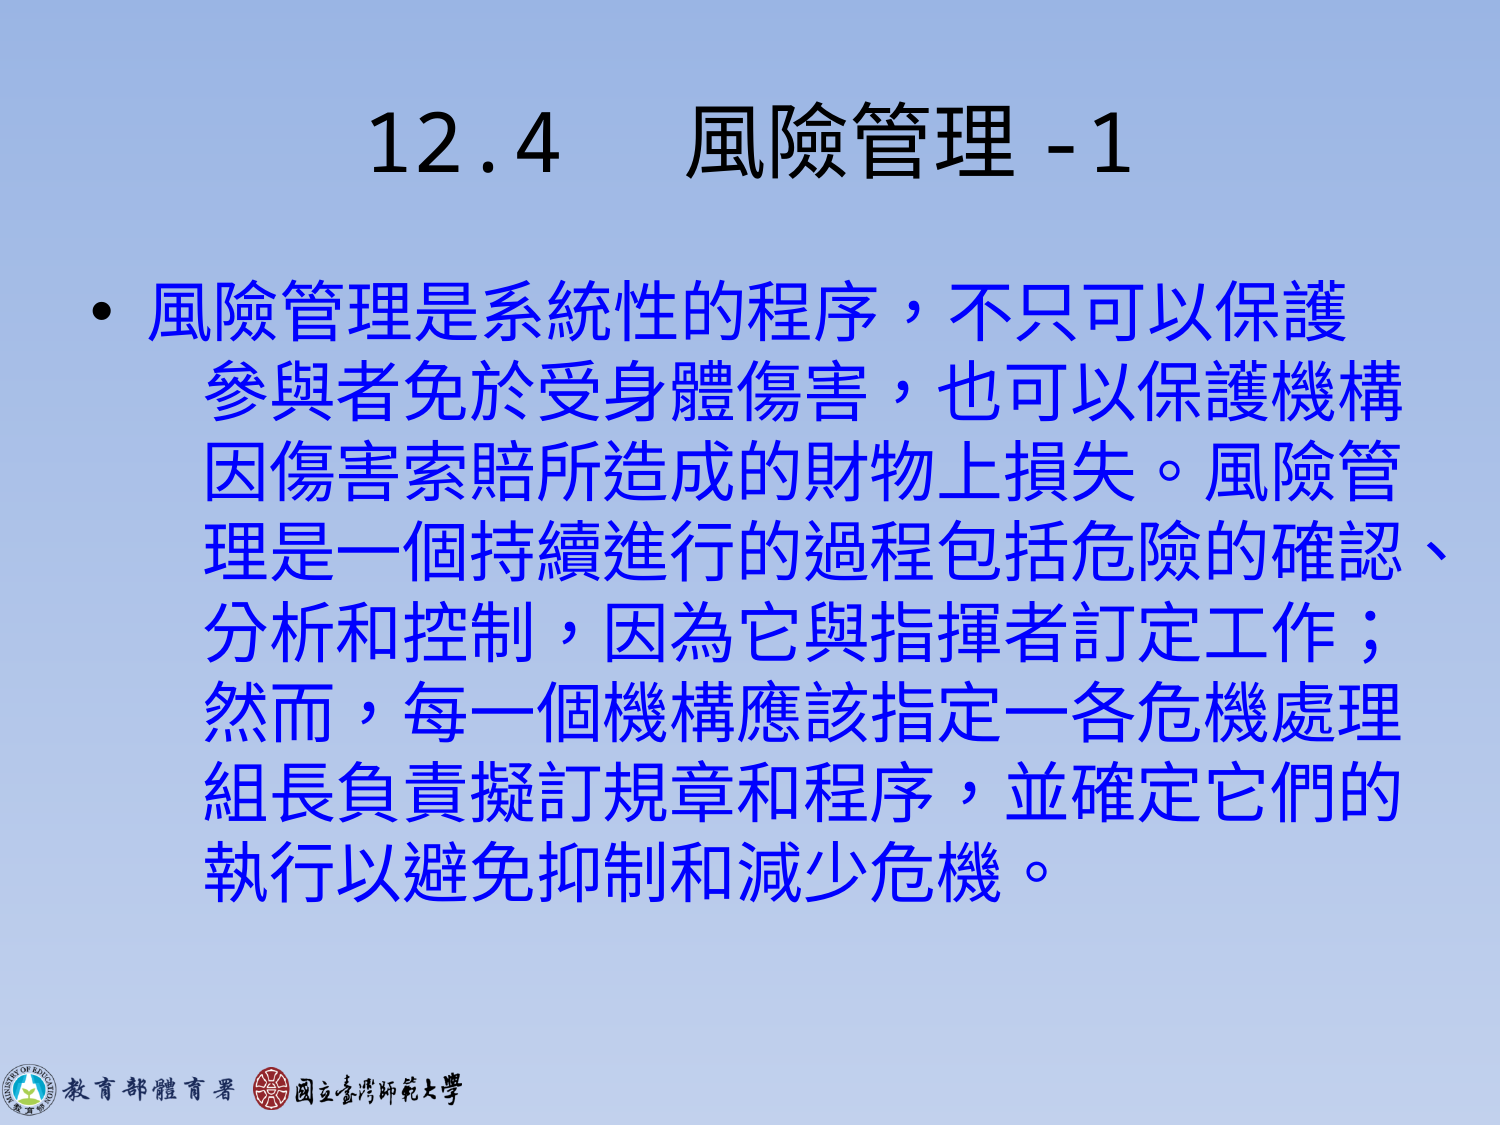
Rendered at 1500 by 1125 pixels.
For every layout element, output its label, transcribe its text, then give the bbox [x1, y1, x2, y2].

list 風險管理是系統性的程序，不只可以保護參與者免於受身體傷害，也可以保護機構因傷害索賠所造成的財物上損失。風險管理是一個持續進行的過程包括危險的確認、分析和控制，因為它與指揮者訂定工作；然而，每一個機構應該指定一各危機處理組長負責擬訂規章和程序，並確定它們的執行以避免抑制和減少危機。 [75, 262, 1426, 1005]
title 12.4 風險管理-1 [75, 45, 1426, 233]
